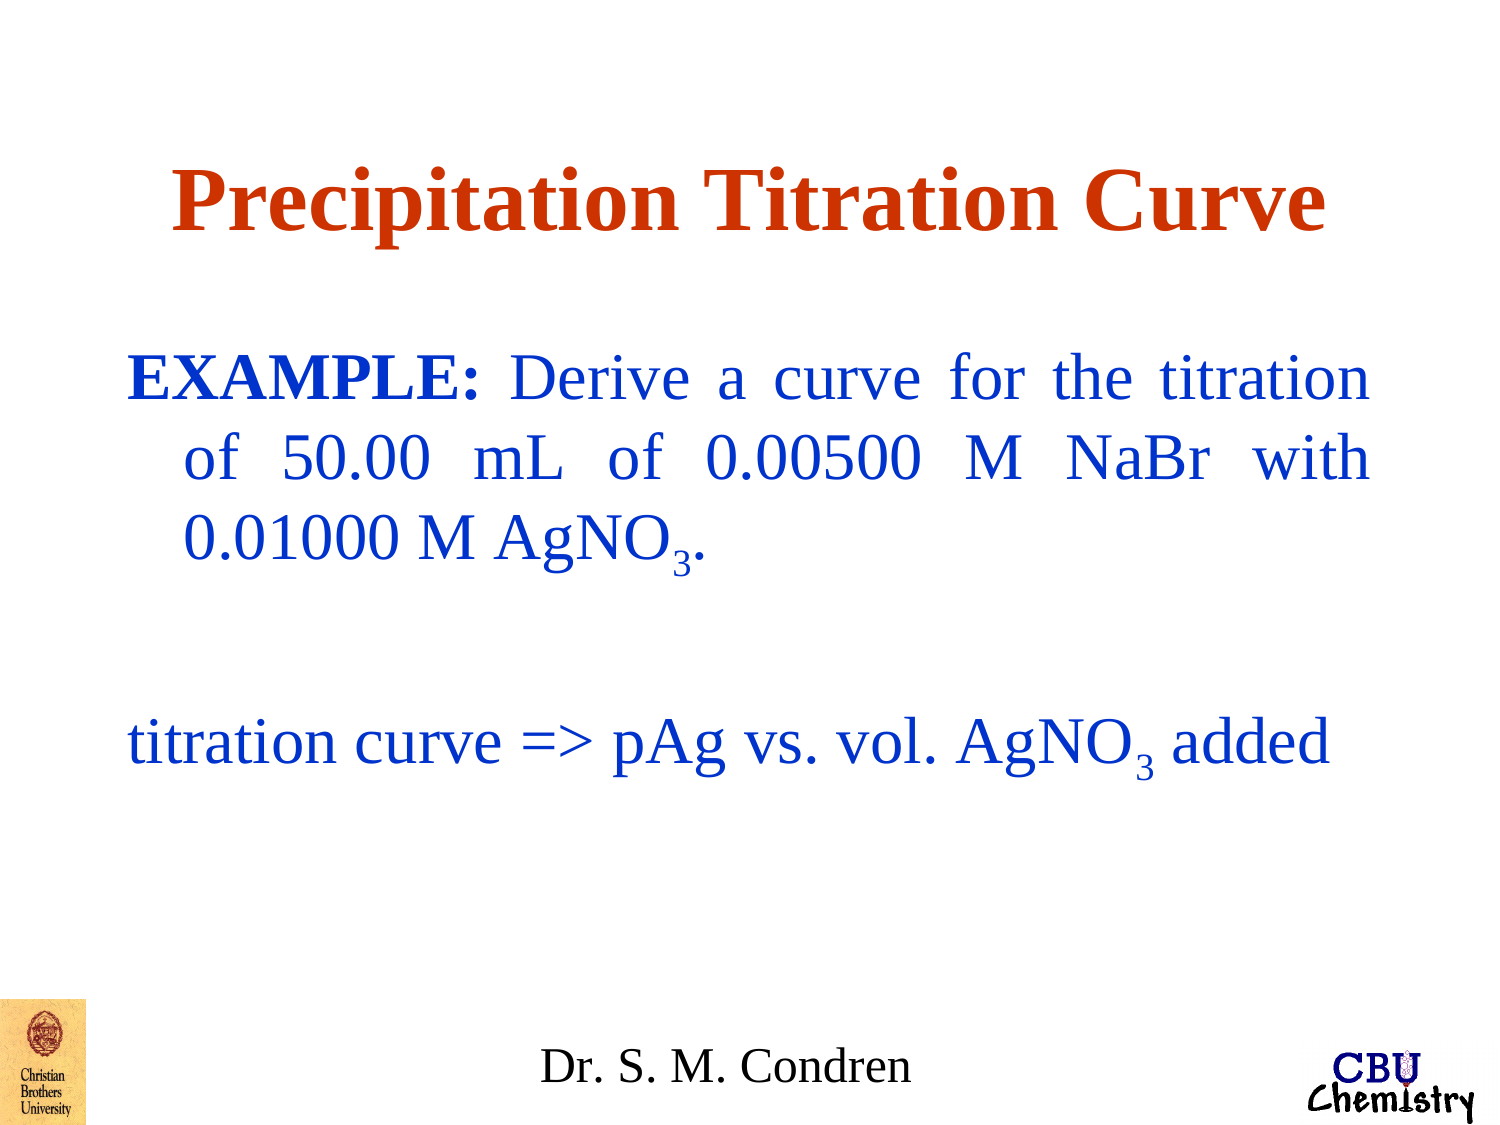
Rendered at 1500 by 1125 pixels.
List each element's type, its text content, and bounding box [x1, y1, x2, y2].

list EXAMPLE: Derive a curve for the titration of 50.00 mL of 0.00500 M NaBr with 0.01000 M AgNO3. titration curve => pAg vs. vol. AgNO3 added [112, 324, 1388, 1001]
title Precipitation Titration Curve [112, 99, 1388, 288]
